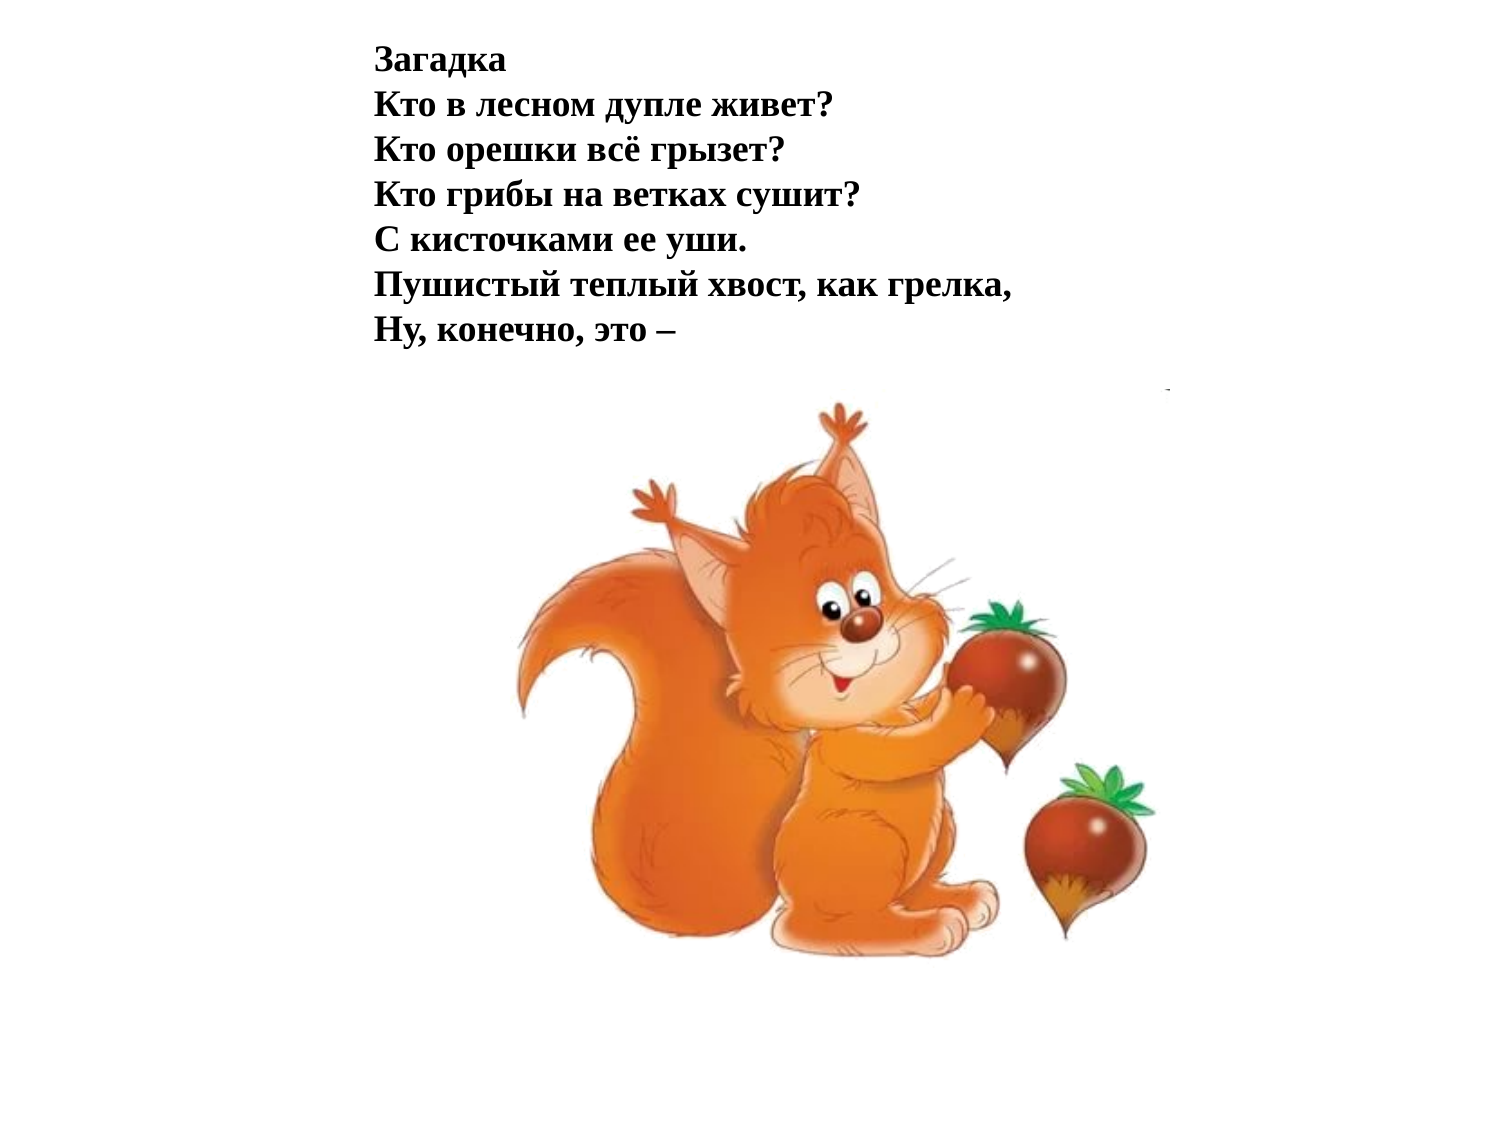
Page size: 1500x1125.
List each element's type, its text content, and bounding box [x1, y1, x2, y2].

text_box Загадка Кто в лесном дупле живет? Кто орешки всё грызет? Кто грибы на ветках сушит? С кисточками ее уши. Пушистый теплый хвост, как грелка, Ну, конечно, это – [359, 27, 1109, 402]
picture [510, 389, 1170, 968]
